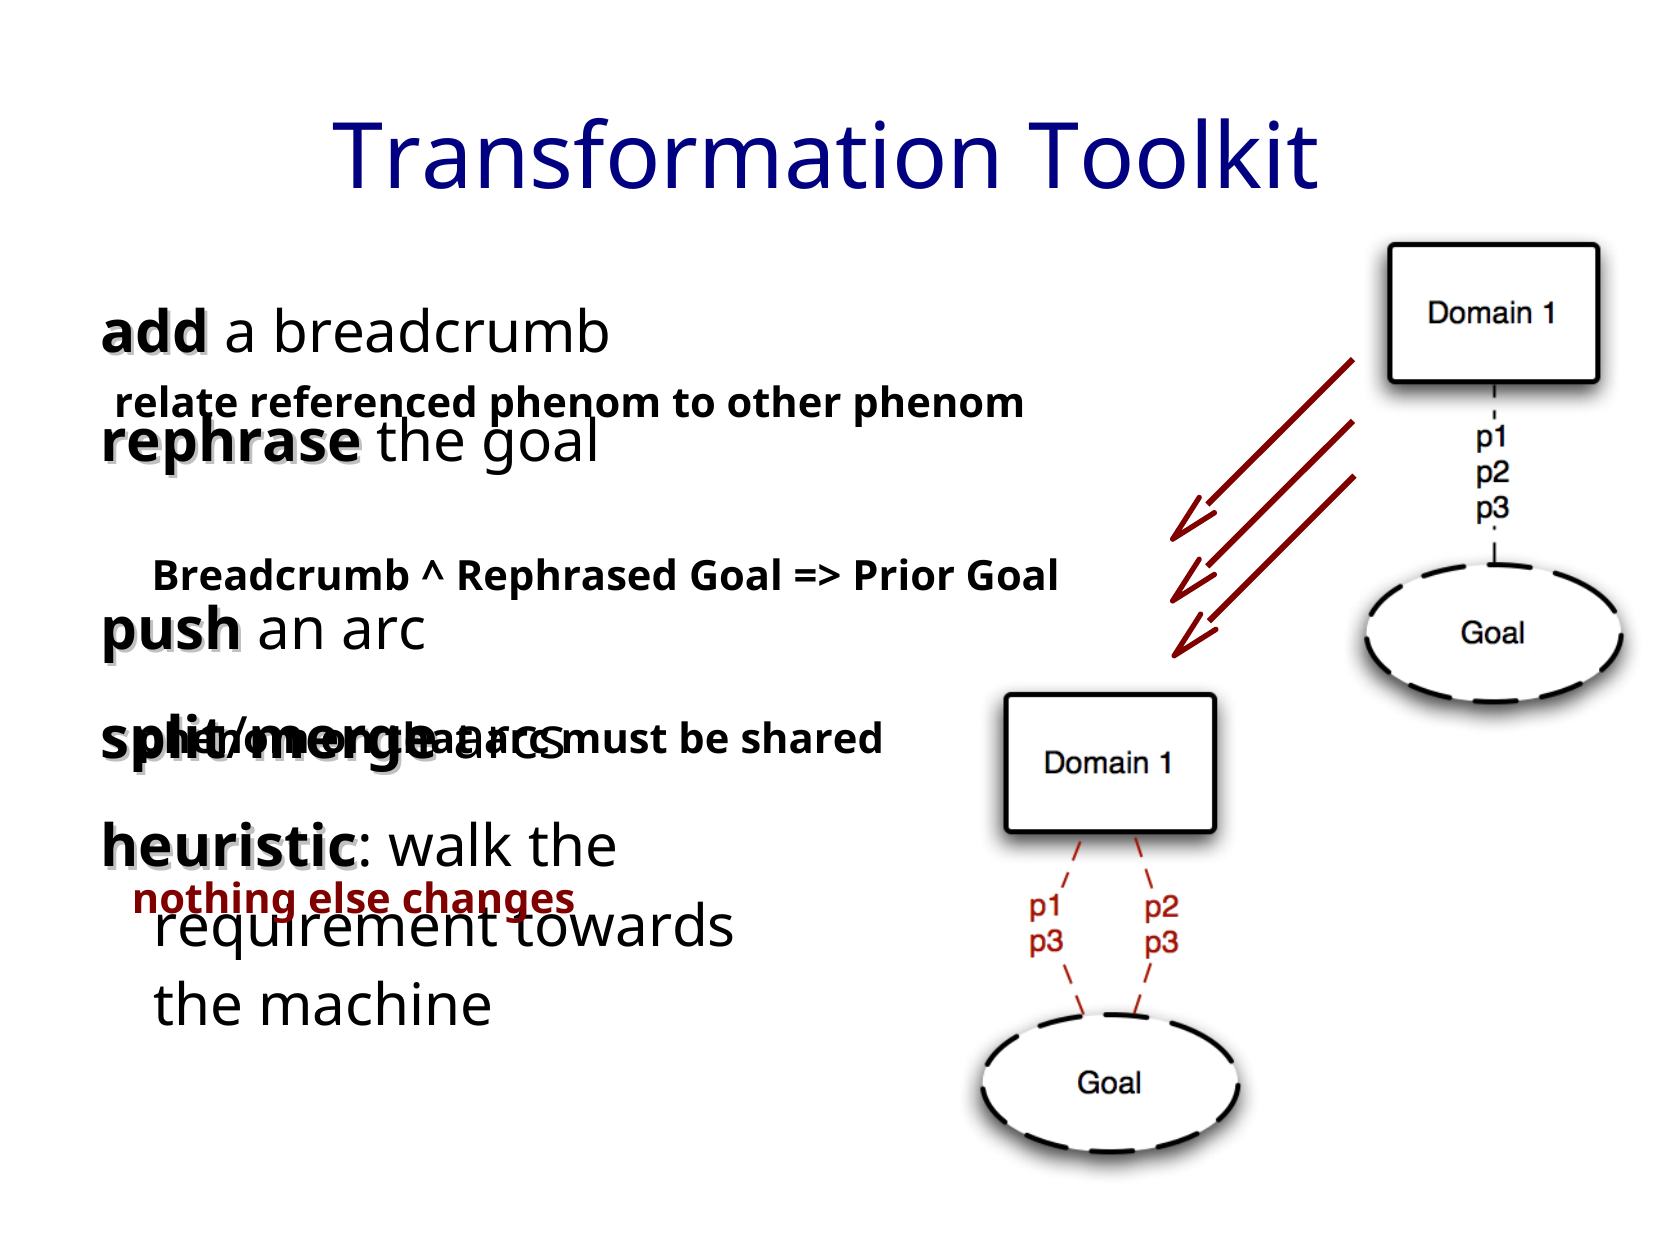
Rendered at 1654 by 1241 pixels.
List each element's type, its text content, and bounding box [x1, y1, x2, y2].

picture [1313, 204, 1654, 763]
text_box nothing else changes [89, 851, 619, 943]
picture [929, 654, 1292, 1213]
text_box relate referenced phenom to other phenom [112, 355, 1028, 447]
text_box phenom on that arc must be shared [87, 691, 935, 784]
title Transformation Toolkit [82, 49, 1571, 257]
list add a breadcrumb rephrase the goal push an arc split/merge arcs heuristic: walk the requirement towards the machine [82, 290, 809, 1156]
text_box Breadcrumb ^ Rephrased Goal => Prior Goal [104, 527, 1108, 620]
